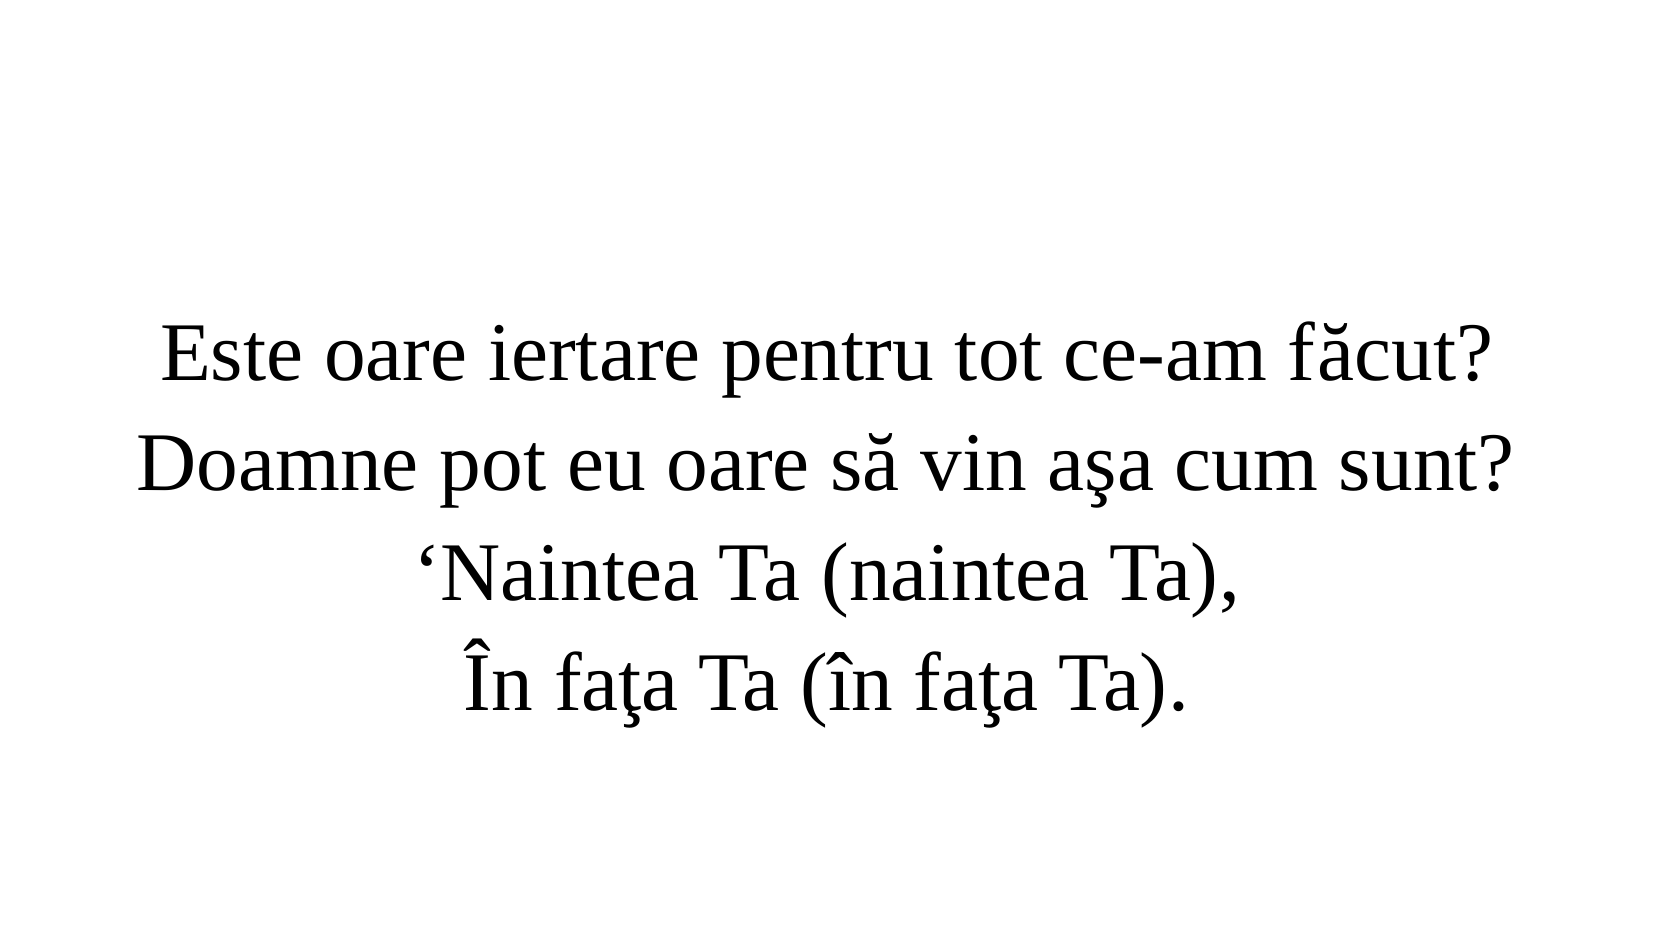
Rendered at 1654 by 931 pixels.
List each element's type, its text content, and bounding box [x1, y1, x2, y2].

subtitle Este oare iertare pentru tot ce-am făcut? Doamne pot eu oare să vin aşa cum sunt? ‘Naintea Ta (naintea Ta), În faţa Ta (în faţa Ta). [0, 279, 1654, 641]
